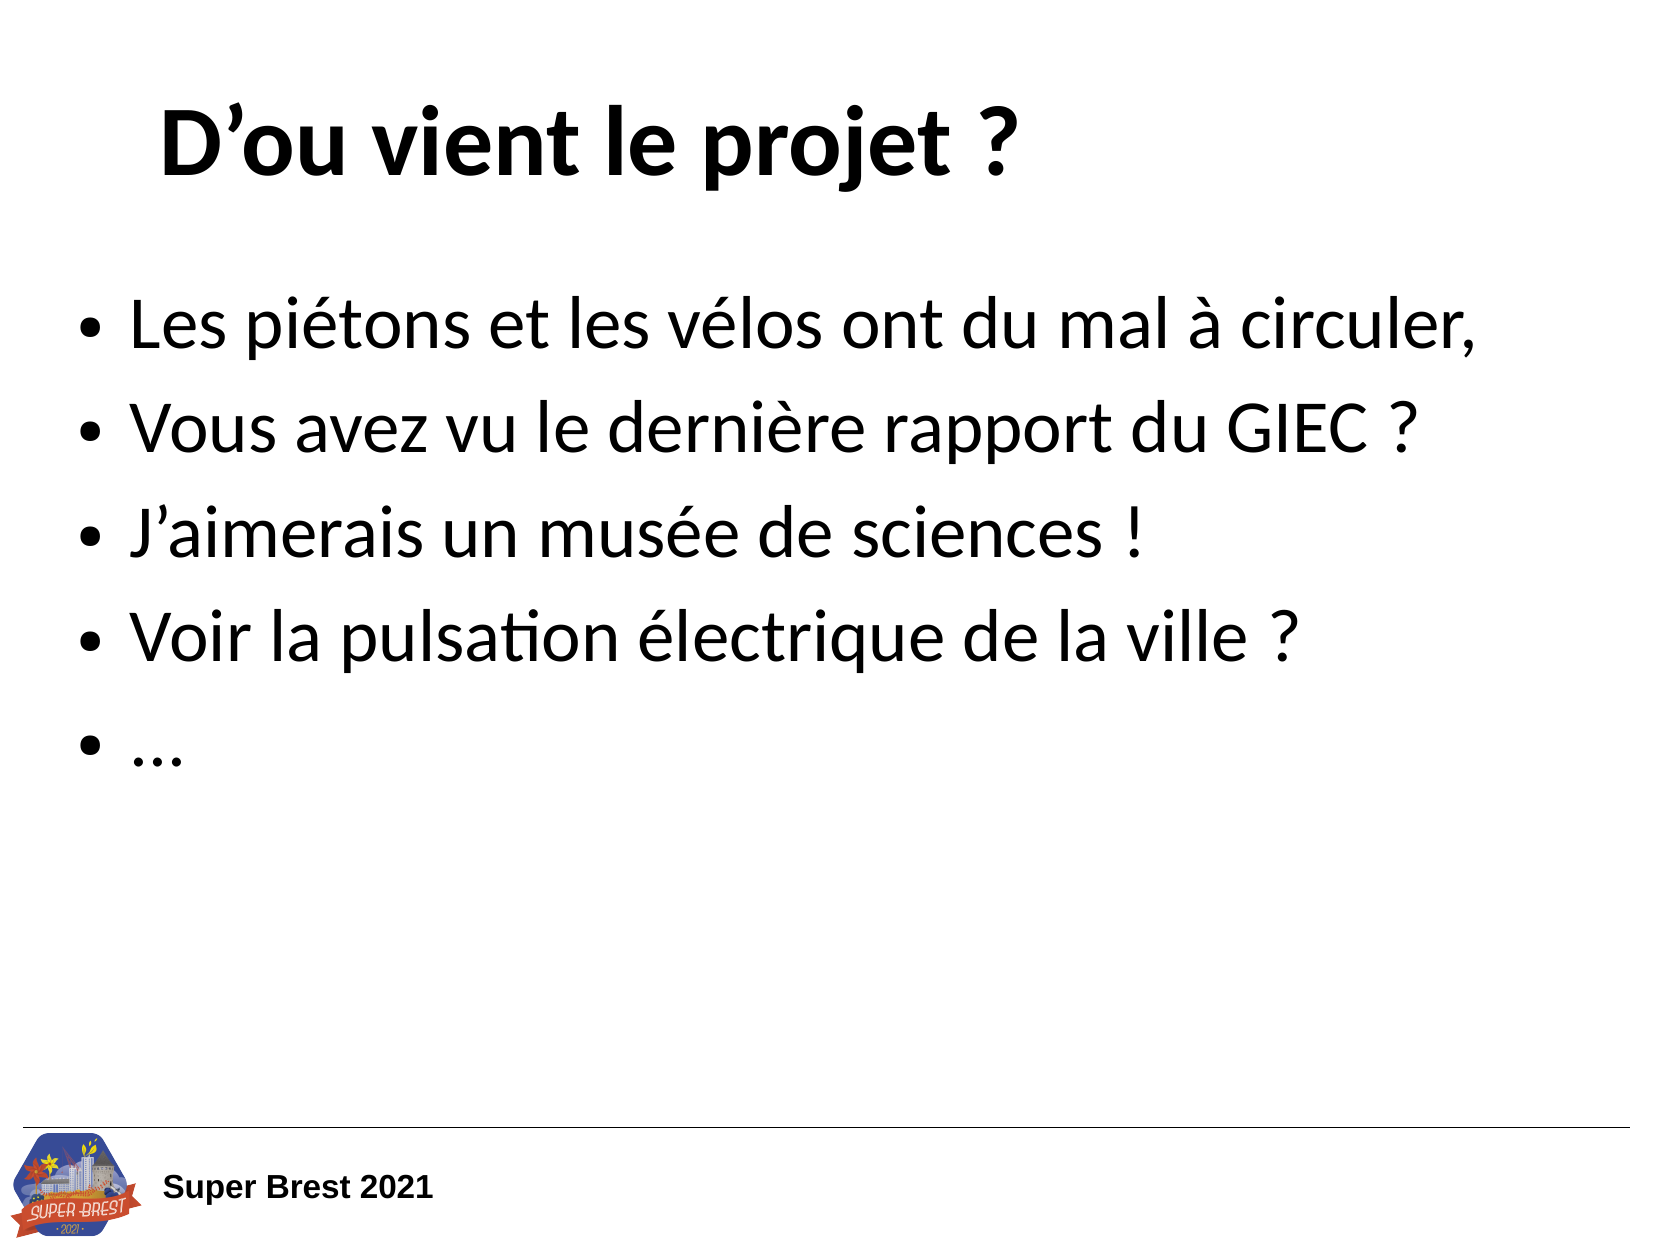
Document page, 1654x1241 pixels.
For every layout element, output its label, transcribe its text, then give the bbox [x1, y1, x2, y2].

title D’ou vient le projet ? [11, 47, 1347, 255]
list Les piétons et les vélos ont du mal à circuler, Vous avez vu le dernière rapport du GIEC ? J’aimerais un musée de sciences ! Voir la pulsation électrique de la ville ? ... [59, 291, 1548, 1111]
text_box Super Brest 2021 [147, 1160, 1070, 1214]
picture [10, 1133, 142, 1238]
